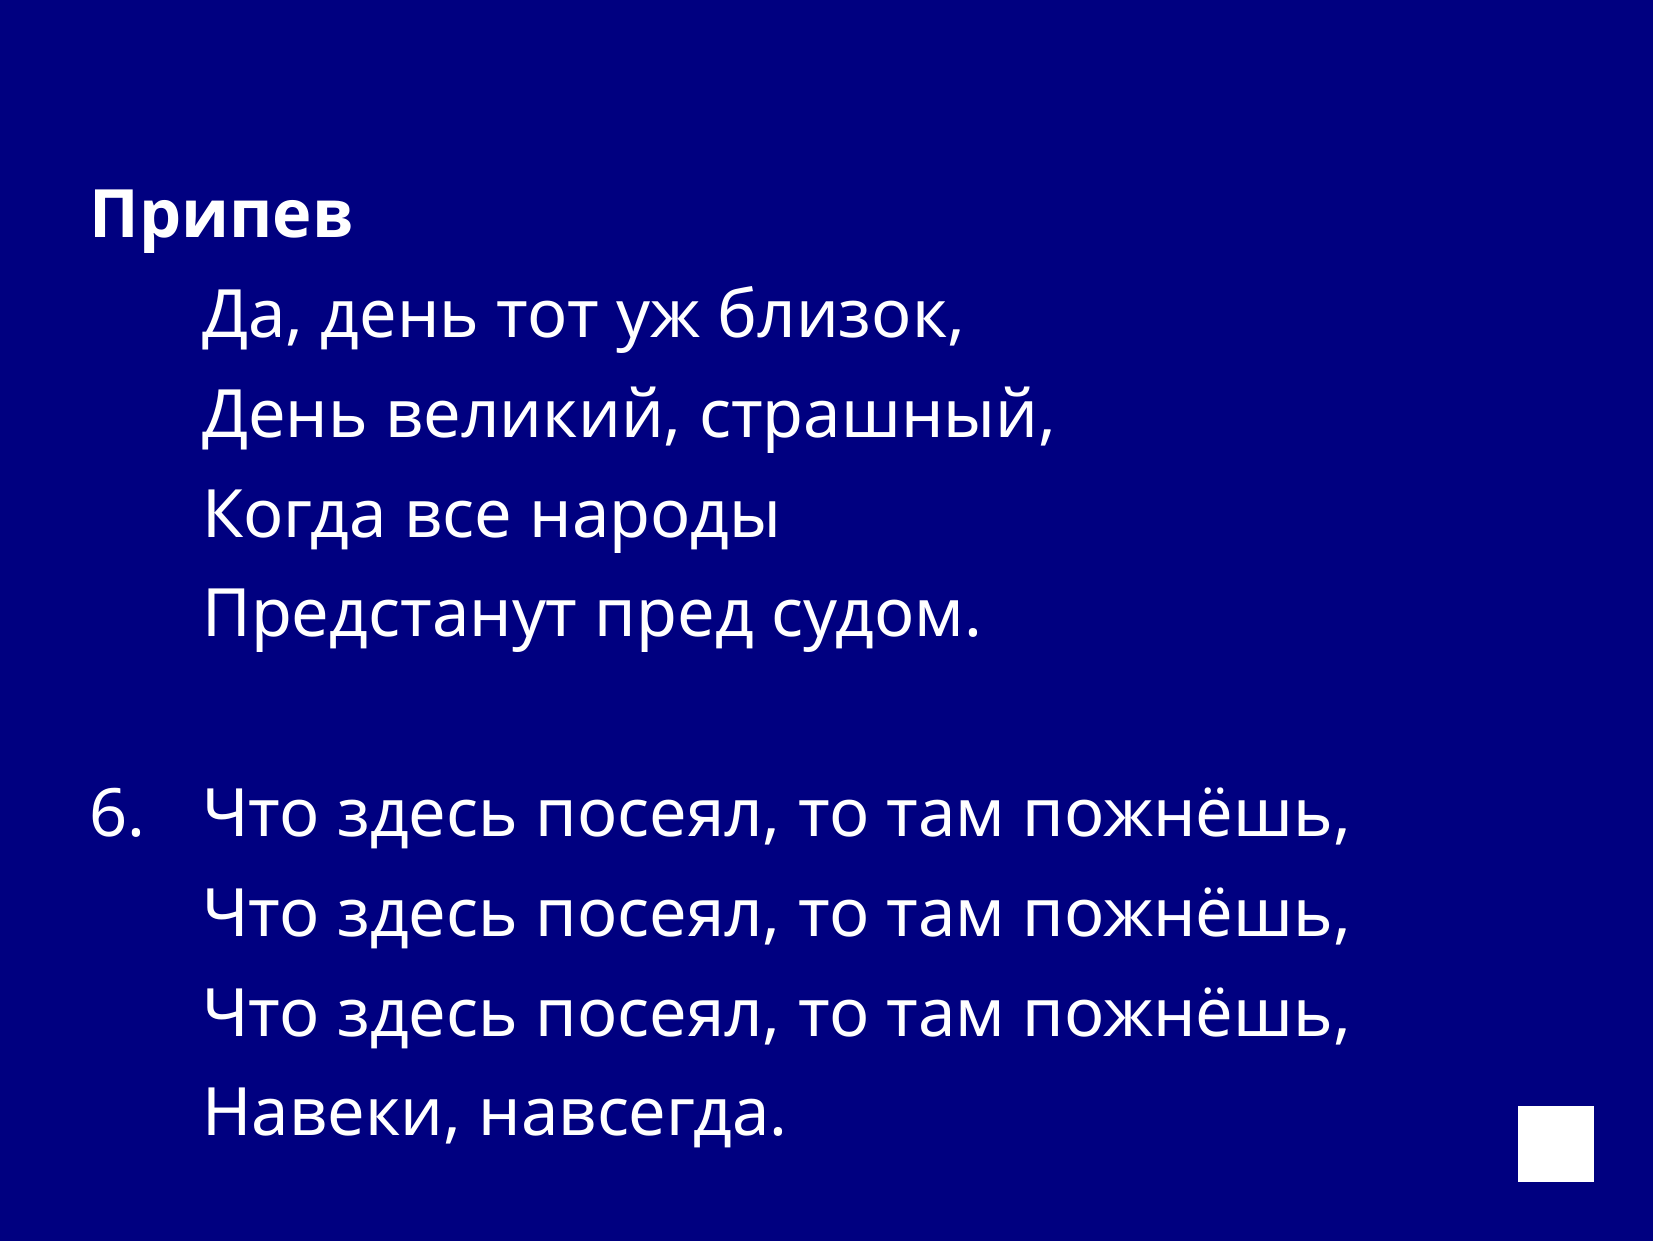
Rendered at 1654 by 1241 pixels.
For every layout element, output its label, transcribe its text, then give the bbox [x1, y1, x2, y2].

text_box Припев Да, день тот уж близок, День великий, страшный, Когда все народы Предстанут пред судом. 6. Что здесь посеял, то там пожнёшь, Что здесь посеял, то там пожнёшь, Что здесь посеял, то там пожнёшь, Навеки, навсегда. [75, 150, 1576, 1163]
text_box [1518, 1106, 1594, 1182]
